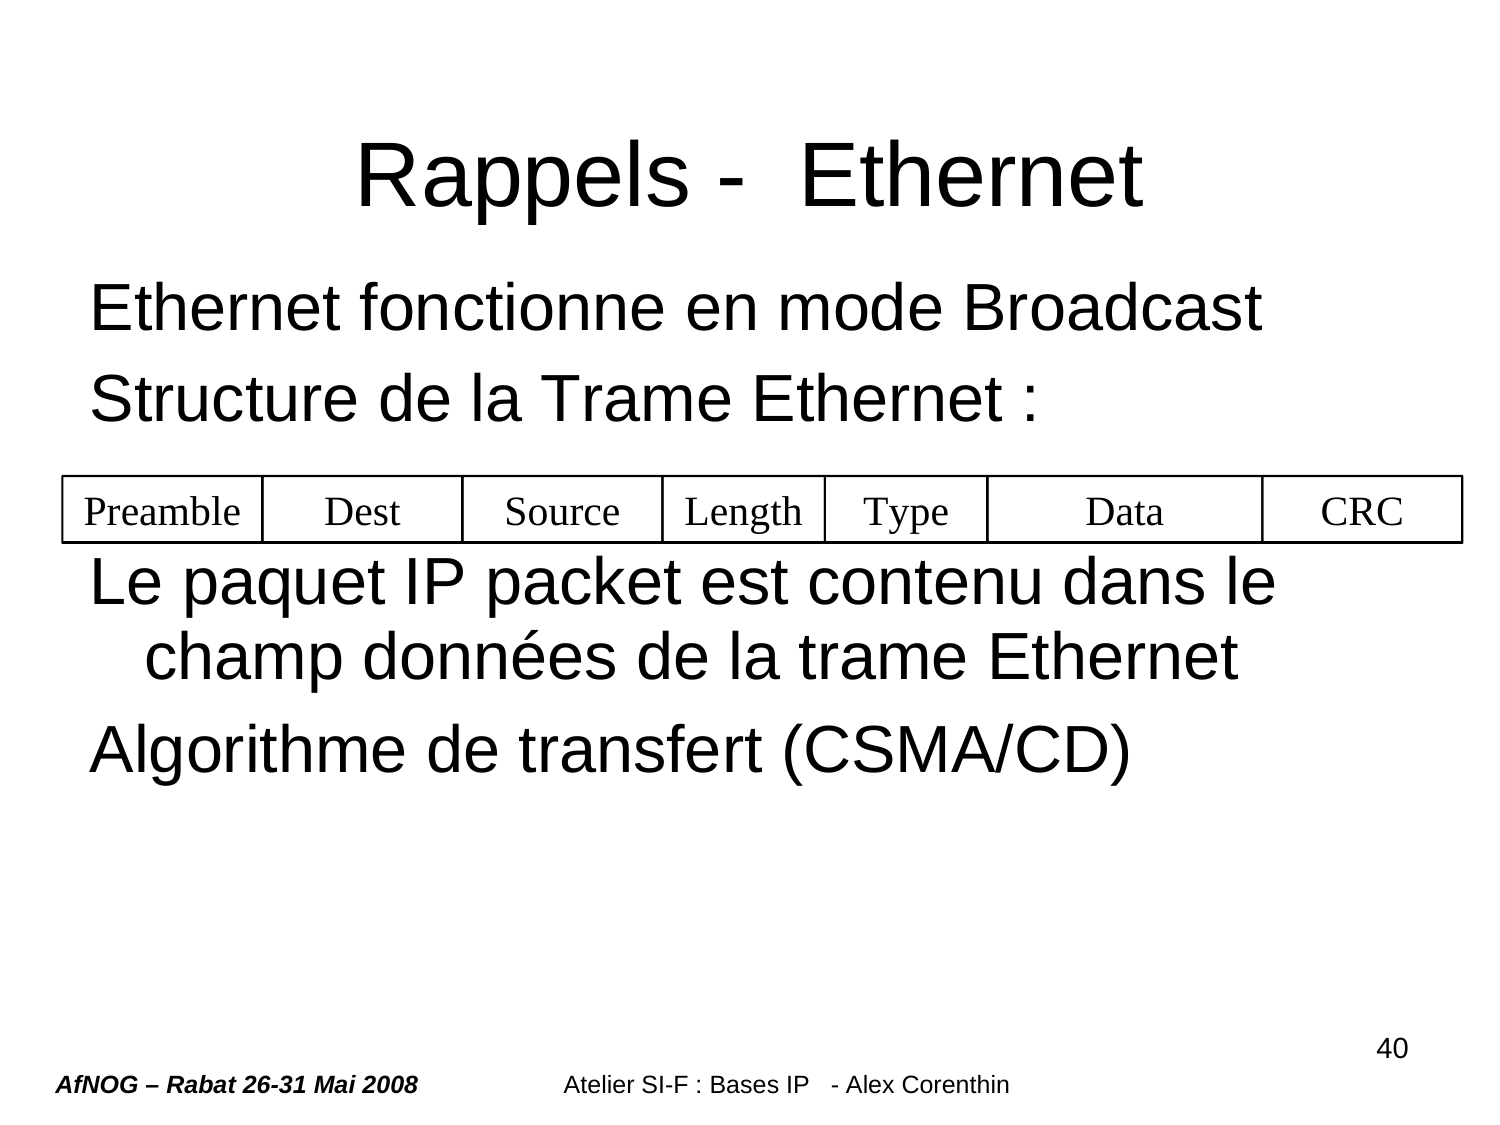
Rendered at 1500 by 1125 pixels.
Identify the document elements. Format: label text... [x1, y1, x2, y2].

text_box Type [824, 476, 988, 542]
text_box Length [662, 476, 823, 542]
text_box Preamble [62, 476, 261, 542]
list Ethernet fonctionne en mode Broadcast Structure de la Trame Ethernet : Le paquet IP packet est contenu dans le champ données de la trame Ethernet Algorithme de transfert (CSMA/CD)‏ [74, 544, 1426, 1006]
text_box Data [989, 476, 1261, 542]
text_box Dest [262, 476, 461, 542]
list Ethernet fonctionne en mode Broadcast Structure de la Trame Ethernet : Le paquet IP packet est contenu dans le champ données de la trame Ethernet Algorithme de transfert (CSMA/CD)‏ [74, 262, 1426, 474]
title Rappels - Ethernet [74, 45, 1426, 234]
text_box CRC [1262, 476, 1463, 542]
text_box Source [462, 476, 661, 542]
